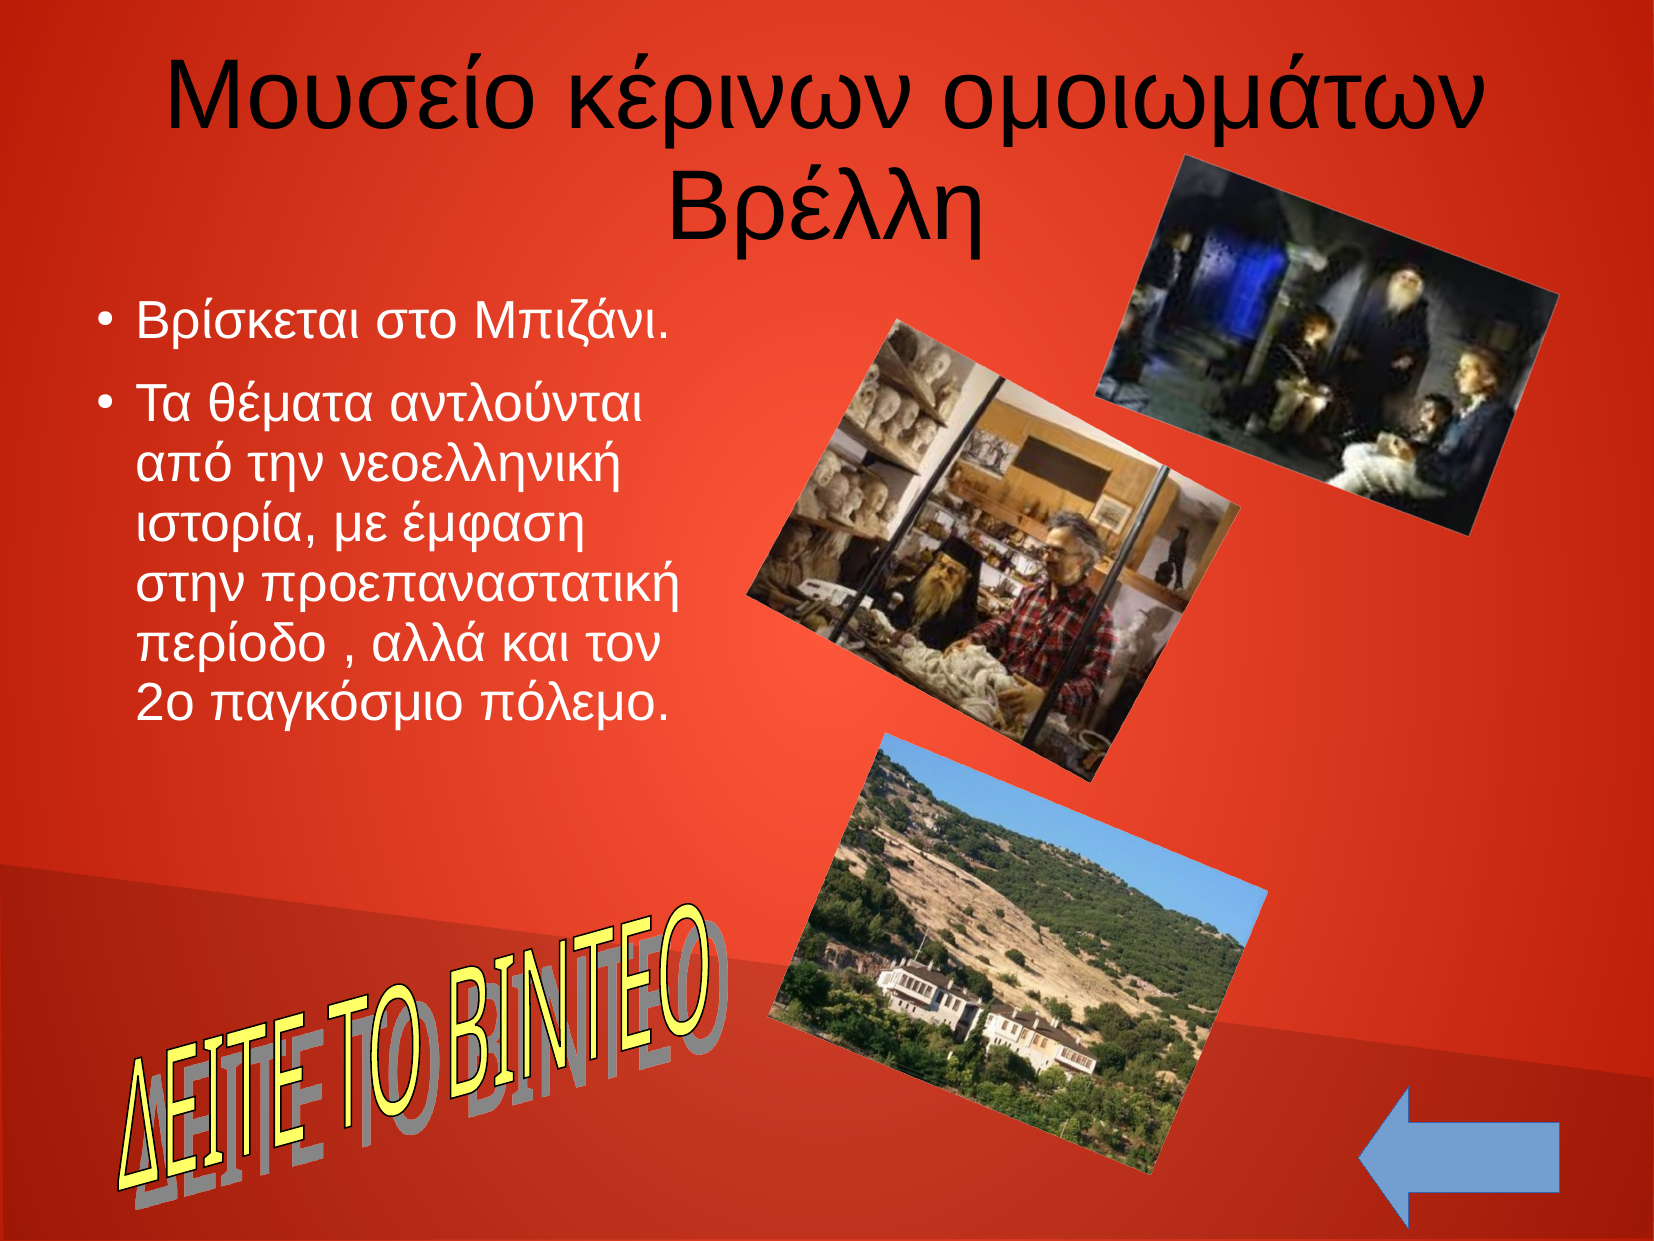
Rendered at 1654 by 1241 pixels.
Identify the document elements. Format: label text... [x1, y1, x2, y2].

text_box ΔΕΙΤΕ ΤΟ ΒΙΝΤΕΟ [370, 984, 420, 1117]
text_box ΔΕΙΤΕ ΤΟ ΒΙΝΤΕΟ [328, 994, 368, 1129]
text_box ΔΕΙΤΕ ΤΟ ΒΙΝΤΕΟ [203, 1034, 223, 1168]
text_box ΔΕΙΤΕ ΤΟ ΒΙΝΤΕΟ [523, 939, 566, 1079]
text_box ΔΕΙΤΕ ΤΟ ΒΙΝΤΕΟ [573, 926, 614, 1060]
title Μουσείο κέρινων ομοιωμάτων Βρέλλη [82, 38, 1571, 261]
text_box ΔΕΙΤΕ ΤΟ ΒΙΝΤΕΟ [450, 966, 488, 1099]
text_box ΔΕΙΤΕ ΤΟ ΒΙΝΤΕΟ [494, 953, 514, 1087]
text_box ΔΕΙΤΕ ΤΟ ΒΙΝΤΕΟ [166, 1041, 197, 1178]
text_box ΔΕΙΤΕ ΤΟ ΒΙΝΤΕΟ [621, 915, 651, 1052]
text_box [1358, 1086, 1560, 1229]
picture [745, 318, 1241, 783]
text_box ΔΕΙΤΕ ΤΟ ΒΙΝΤΕΟ [118, 1057, 159, 1192]
text_box ΔΕΙΤΕ ΤΟ ΒΙΝΤΕΟ [274, 1012, 304, 1148]
text_box ΔΕΙΤΕ ΤΟ ΒΙΝΤΕΟ [659, 903, 709, 1037]
picture [1093, 153, 1560, 537]
list Βρίσκεται στο Μπιζάνι. Τα θέματα αντλούνται από την νεοελληνική ιστορία, με έμφαση στην προεπαναστατική περίοδο , αλλά και τον 2ο παγκόσμιο πόλεμο. [82, 290, 686, 851]
text_box ΔΕΙΤΕ ΤΟ ΒΙΝΤΕΟ [226, 1022, 267, 1157]
picture [767, 732, 1268, 1175]
